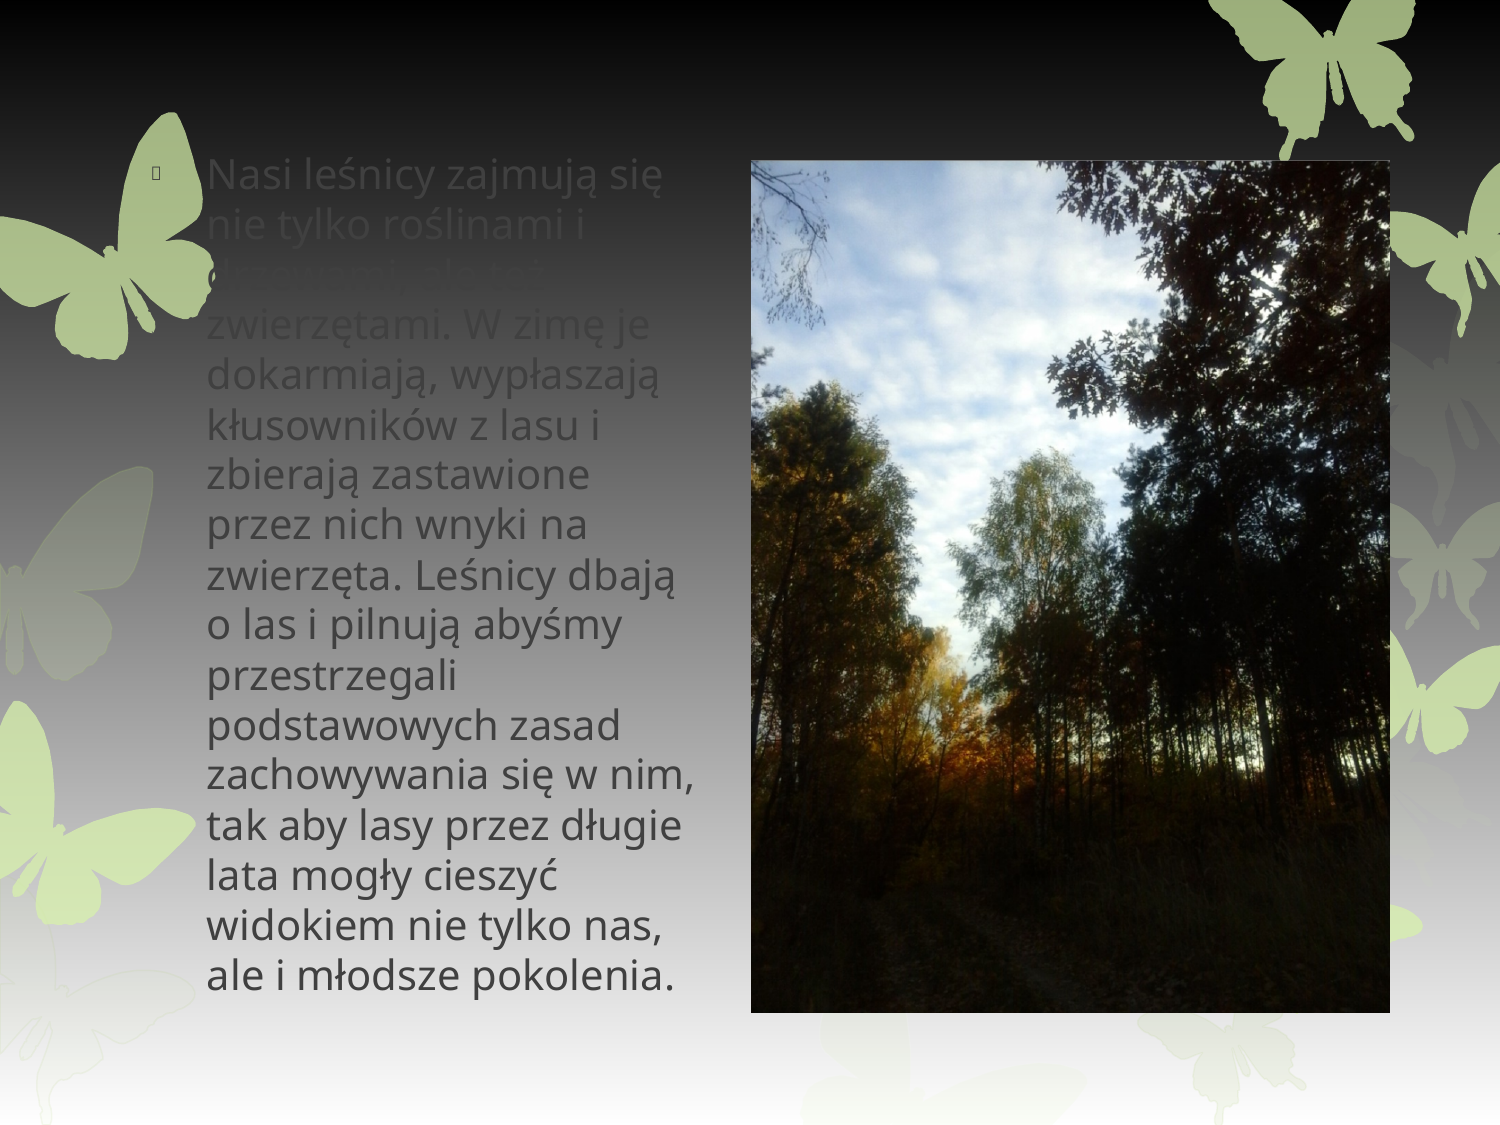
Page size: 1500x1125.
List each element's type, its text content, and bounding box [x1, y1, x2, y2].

picture [750, 160, 1390, 1013]
list Nasi leśnicy zajmują się nie tylko roślinami i drzewami, ale też zwierzętami. W zimę je dokarmiają, wypłaszają kłusowników z lasu i zbierają zastawione przez nich wnyki na zwierzęta. Leśnicy dbają o las i pilnują abyśmy przestrzegali podstawowych zasad zachowywania się w nim, tak aby lasy przez długie lata mogły cieszyć widokiem nie tylko nas, ale i młodsze pokolenia. [135, 140, 715, 1024]
